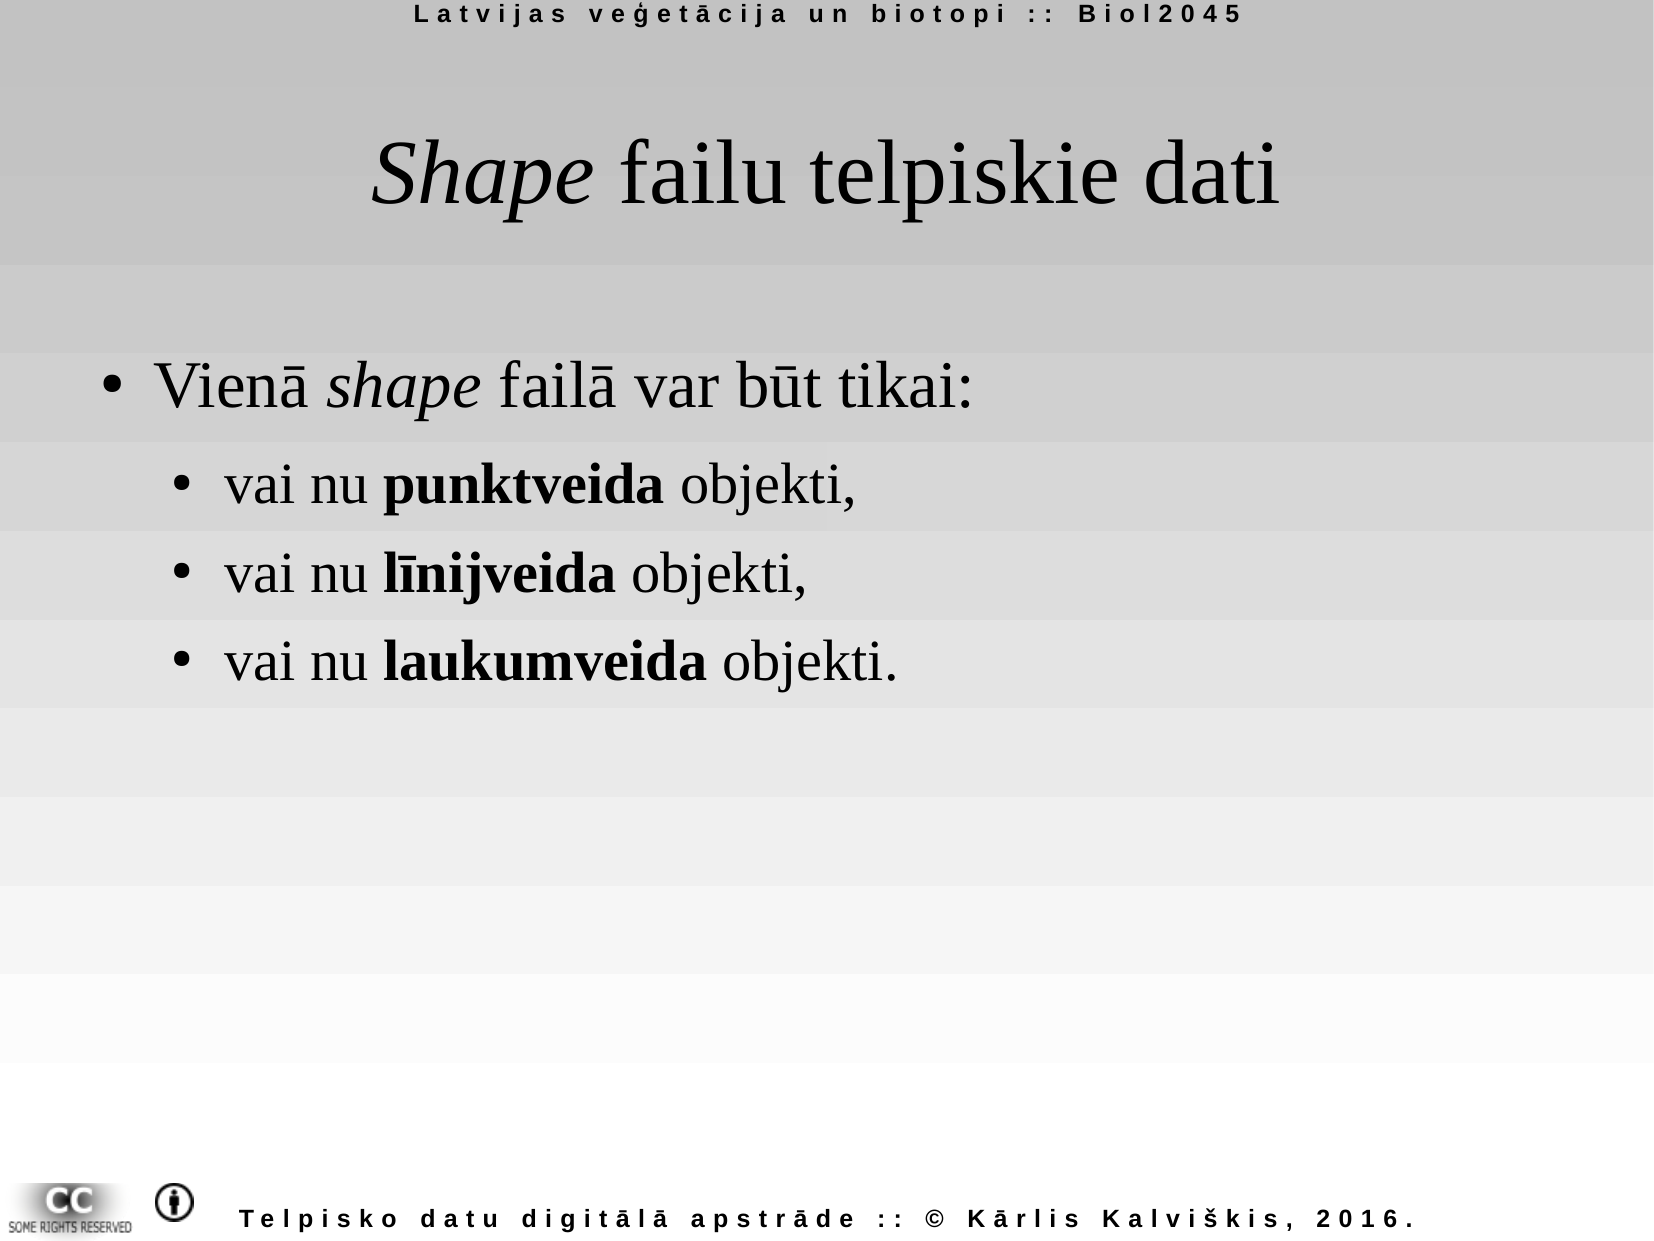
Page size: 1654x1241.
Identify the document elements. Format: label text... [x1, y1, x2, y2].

picture [0, 0, 1654, 1241]
list Vienā shape failā var būt tikai: vai nu punktveida objekti, vai nu līnijveida objekti, vai nu laukumveida objekti. [82, 348, 1571, 1157]
title Shape failu telpiskie dati [29, 49, 1625, 296]
